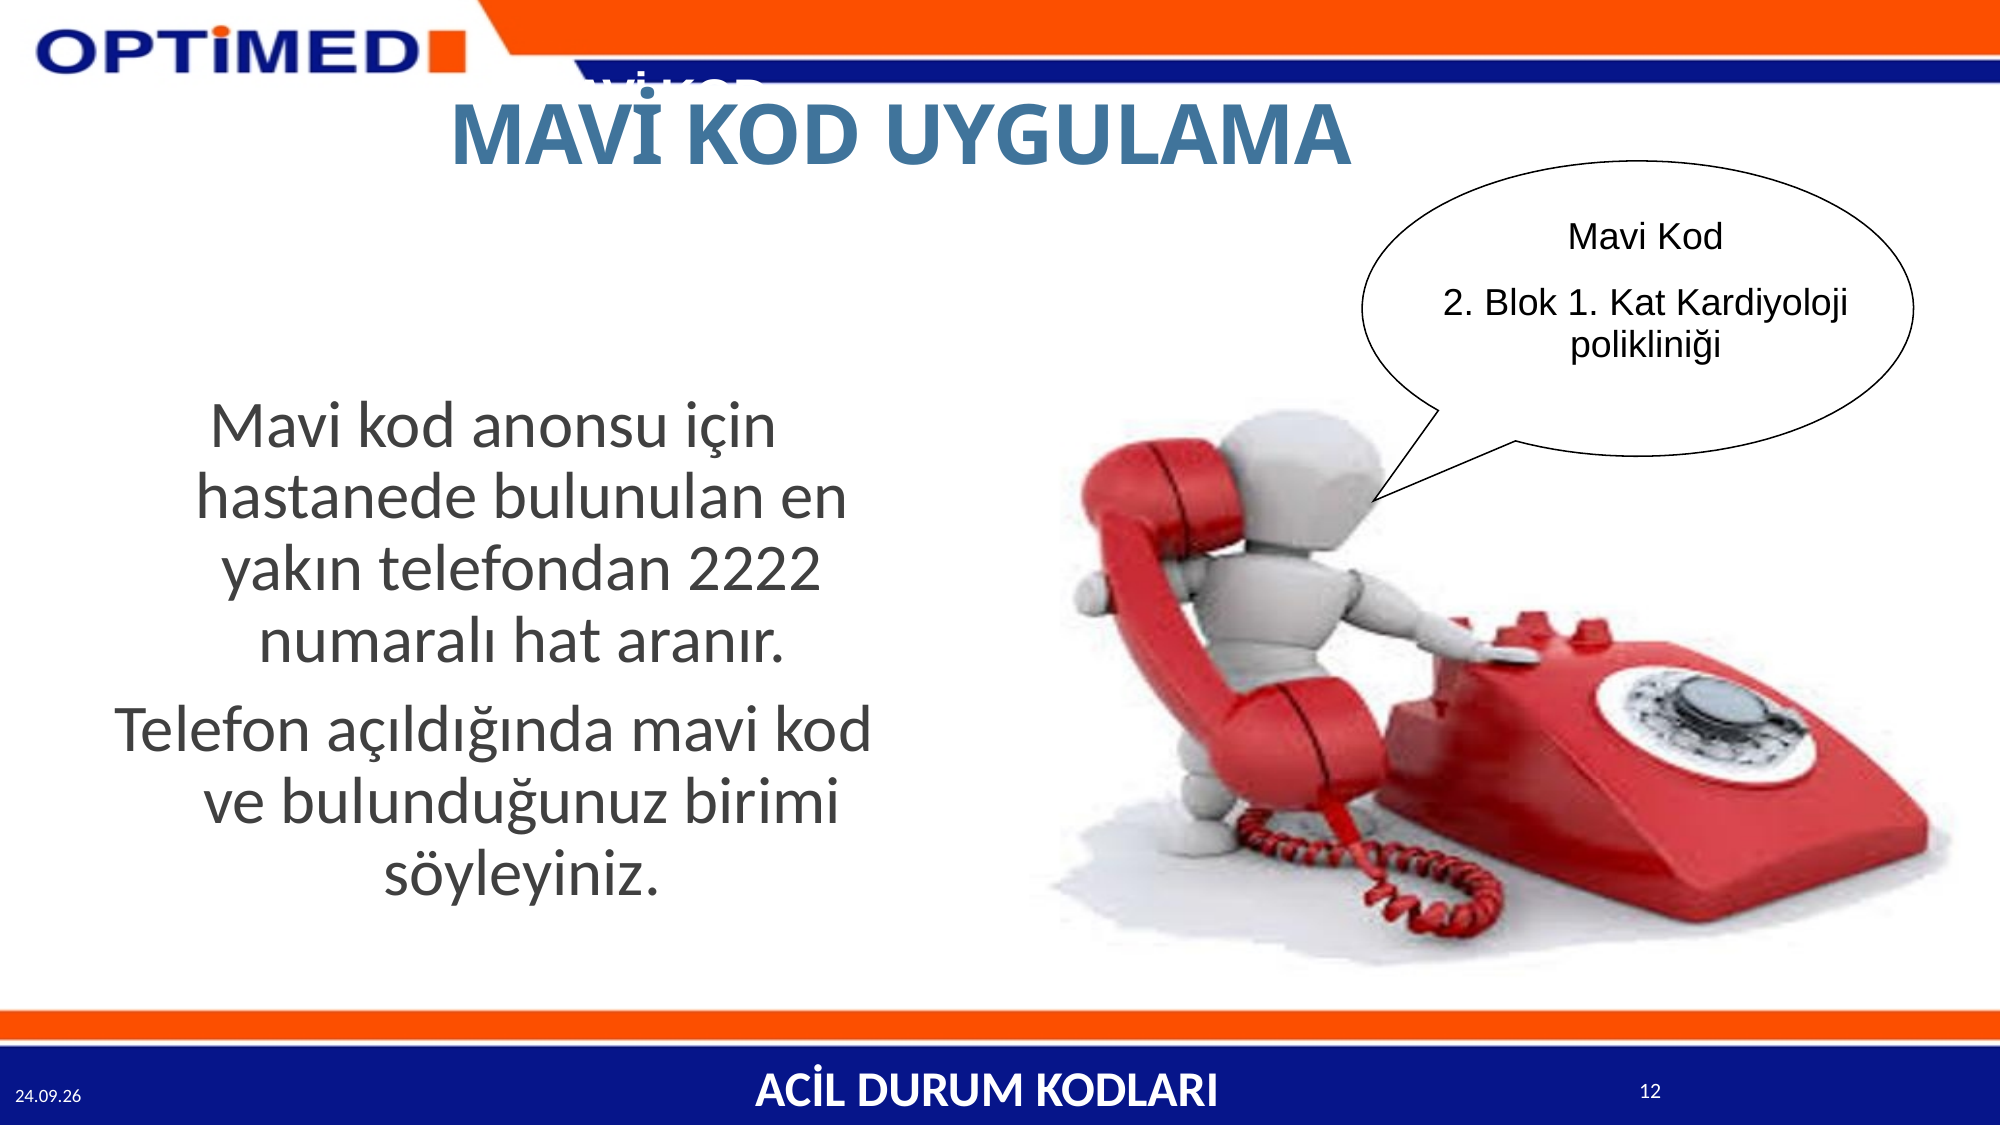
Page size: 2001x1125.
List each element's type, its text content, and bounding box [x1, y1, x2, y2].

text_box MAVİ KOD UYGULAMA [0, 45, 1801, 233]
text_box Mavi kod anonsu için hastanede bulunulan en yakın telefondan 2222 numaralı hat aranır. Telefon açıldığında mavi kod ve bulunduğunuz birimi söyleyiniz. [31, 381, 901, 719]
text_box ACİL DURUM KODLARI [350, 1049, 1625, 1125]
title MAVİ KOD [515, 7, 1961, 62]
text_box [0, 160, 1977, 1120]
picture [0, 0, 2000, 1125]
text_box Mavi Kod 2. Blok 1. Kat Kardiyoloji polikliniği [1425, 207, 1867, 373]
text_box 12.10.2021 [0, 1065, 350, 1125]
